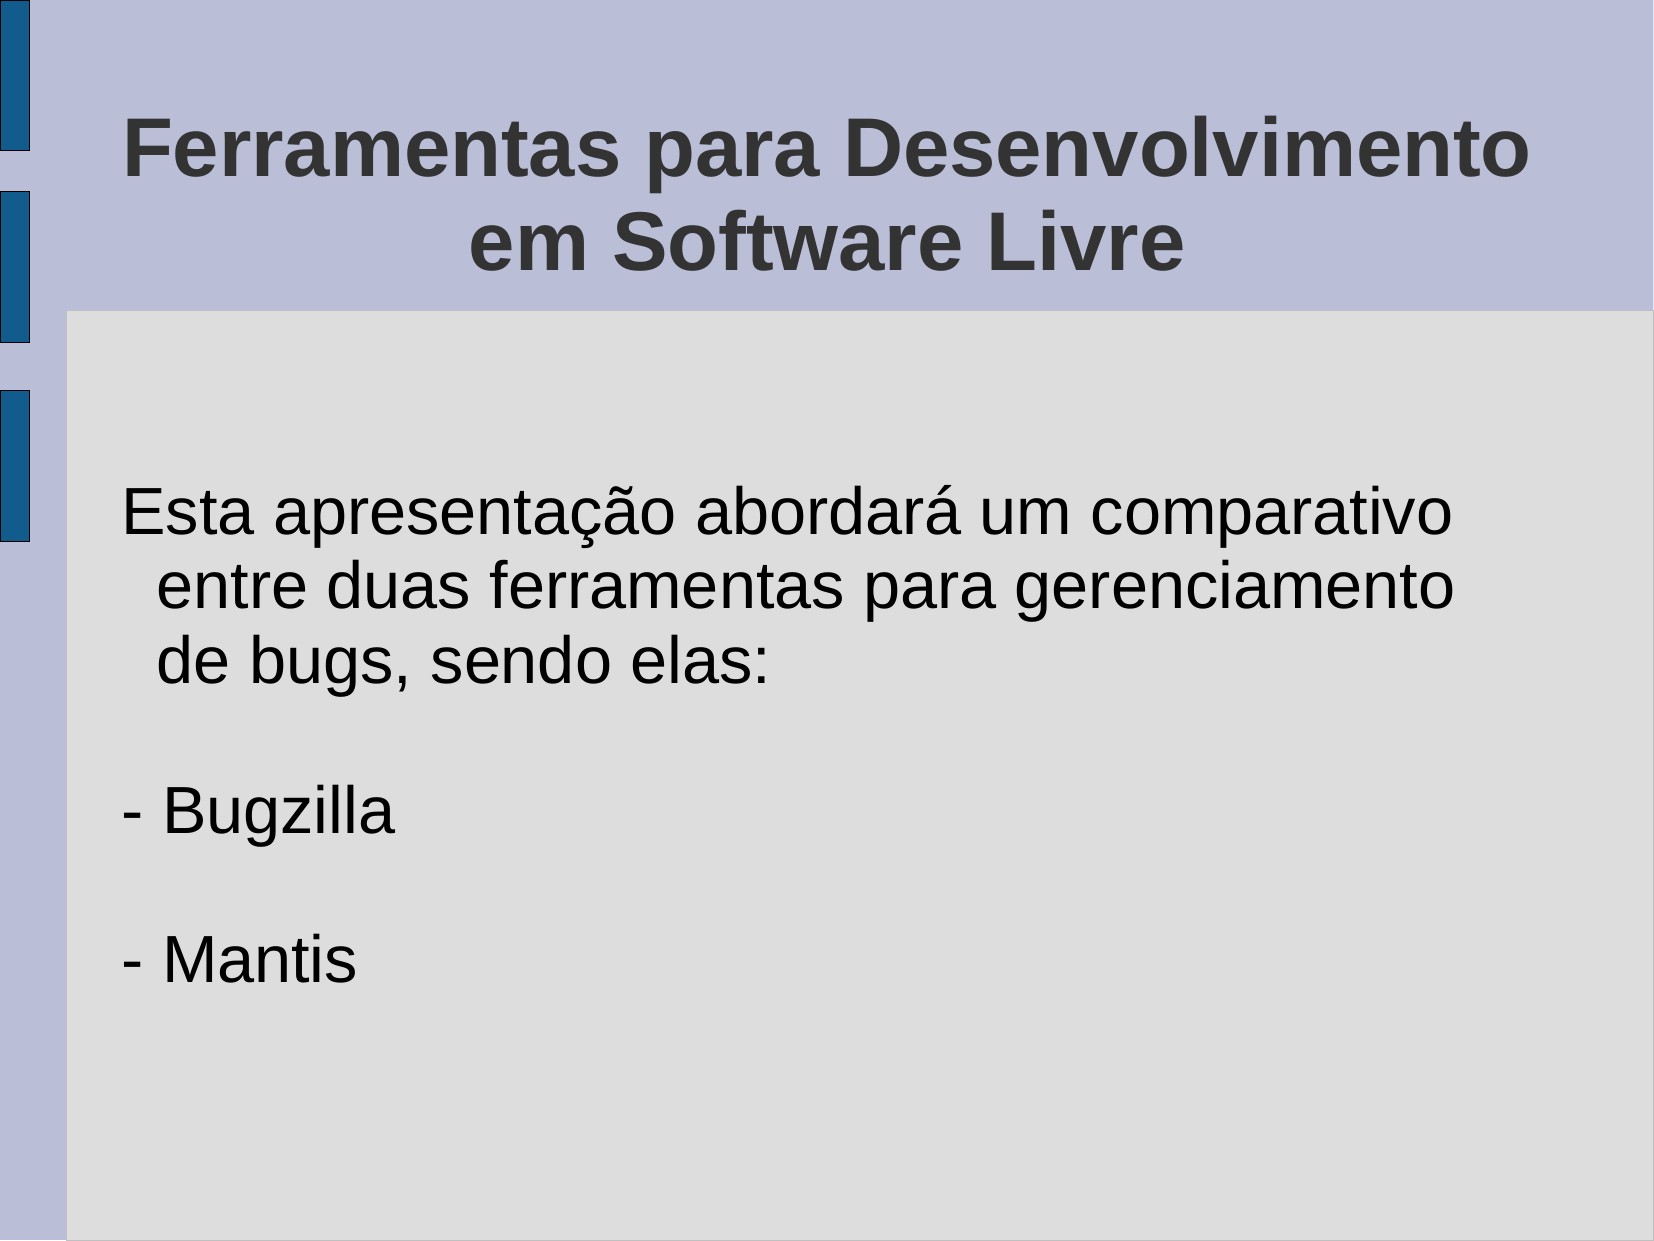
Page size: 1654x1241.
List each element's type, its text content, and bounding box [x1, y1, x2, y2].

subtitle Esta apresentação abordará um comparativo entre duas ferramentas para gerenciamento de bugs, sendo elas: - Bugzilla - Mantis [121, 344, 1534, 1127]
title Ferramentas para Desenvolvimento em Software Livre [121, 91, 1534, 299]
